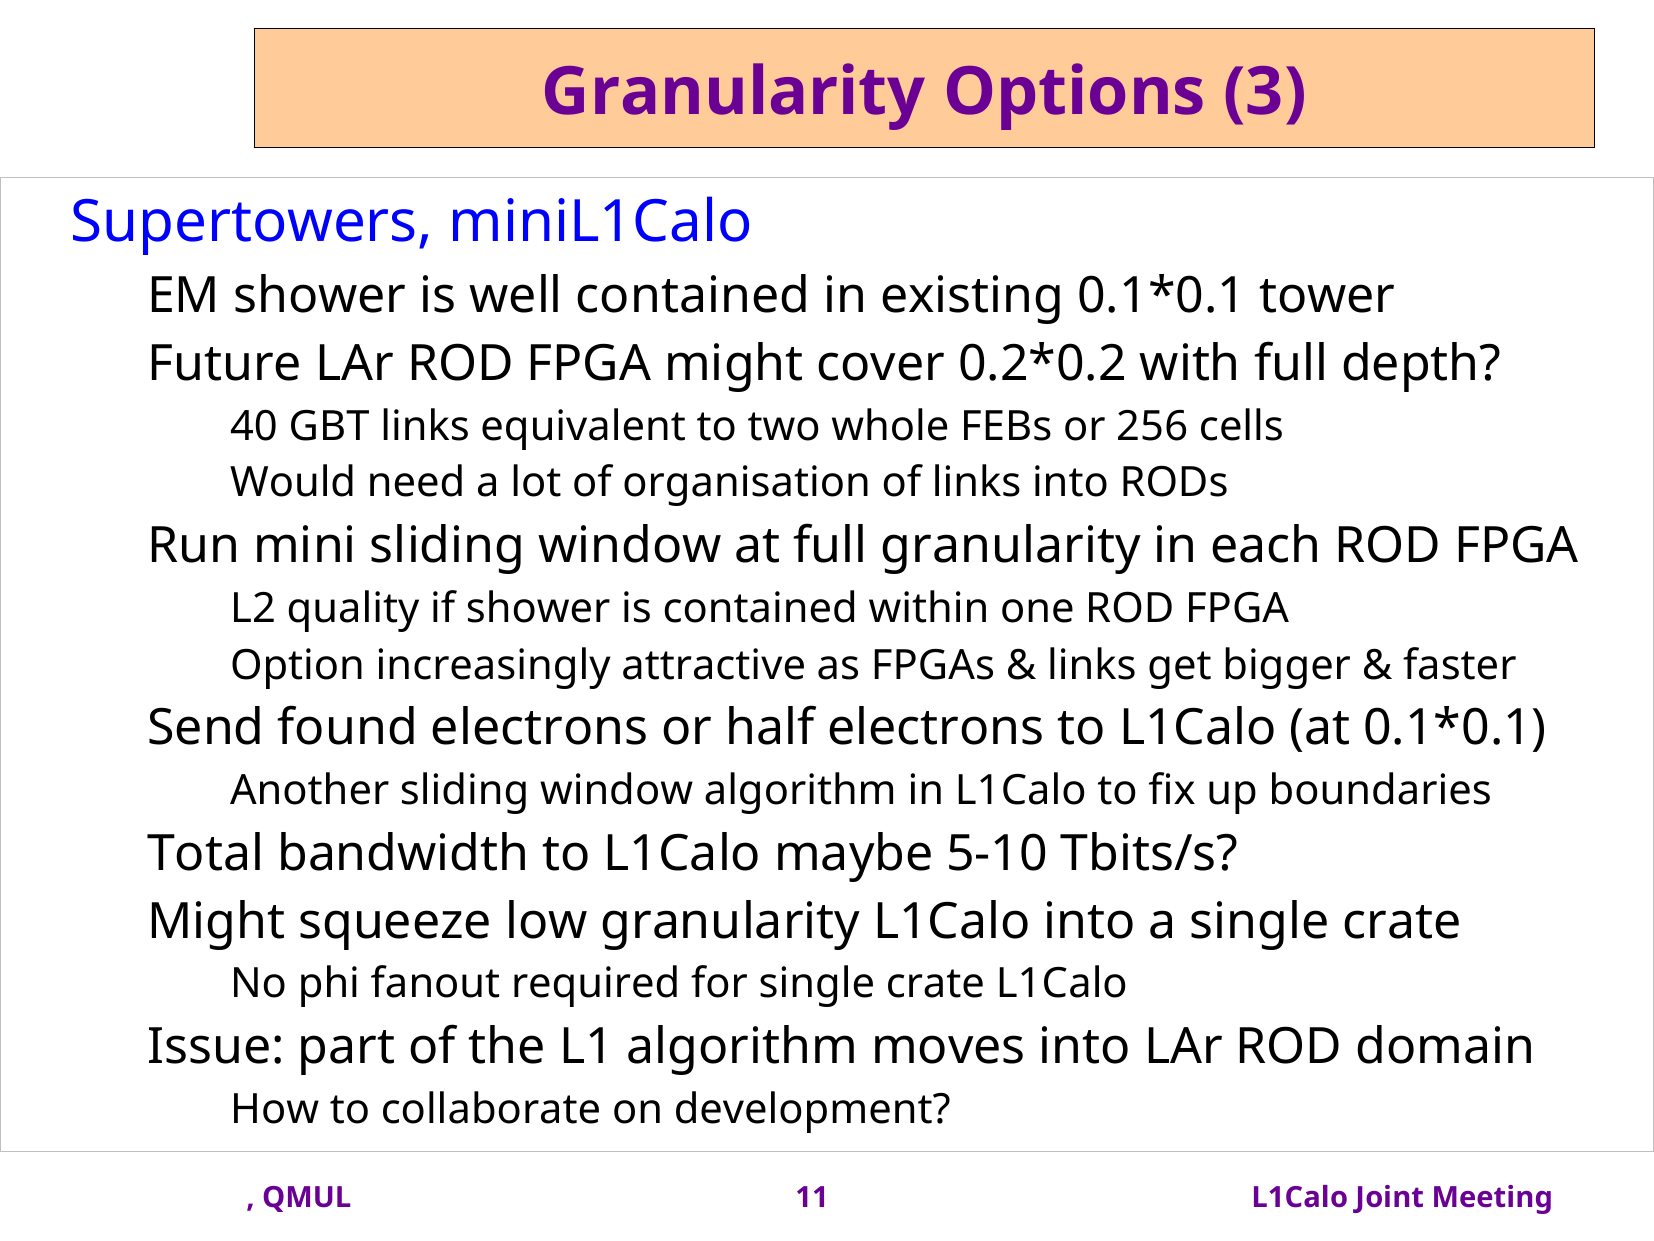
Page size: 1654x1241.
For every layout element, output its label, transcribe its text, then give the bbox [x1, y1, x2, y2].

list Supertowers, miniL1Calo EM shower is well contained in existing 0.1*0.1 tower Future LAr ROD FPGA might cover 0.2*0.2 with full depth? 40 GBT links equivalent to two whole FEBs or 256 cells Would need a lot of organisation of links into RODs Run mini sliding window at full granularity in each ROD FPGA L2 quality if shower is contained within one ROD FPGA Option increasingly attractive as FPGAs & links get bigger & faster Send found electrons or half electrons to L1Calo (at 0.1*0.1) Another sliding window algorithm in L1Calo to fix up boundaries Total bandwidth to L1Calo maybe 5-10 Tbits/s? Might squeeze low granularity L1Calo into a single crate No phi fanout required for single crate L1Calo Issue: part of the L1 algorithm moves into LAr ROD domain How to collaborate on development? [52, 179, 1634, 1155]
title Granularity Options (3) [254, 28, 1595, 148]
